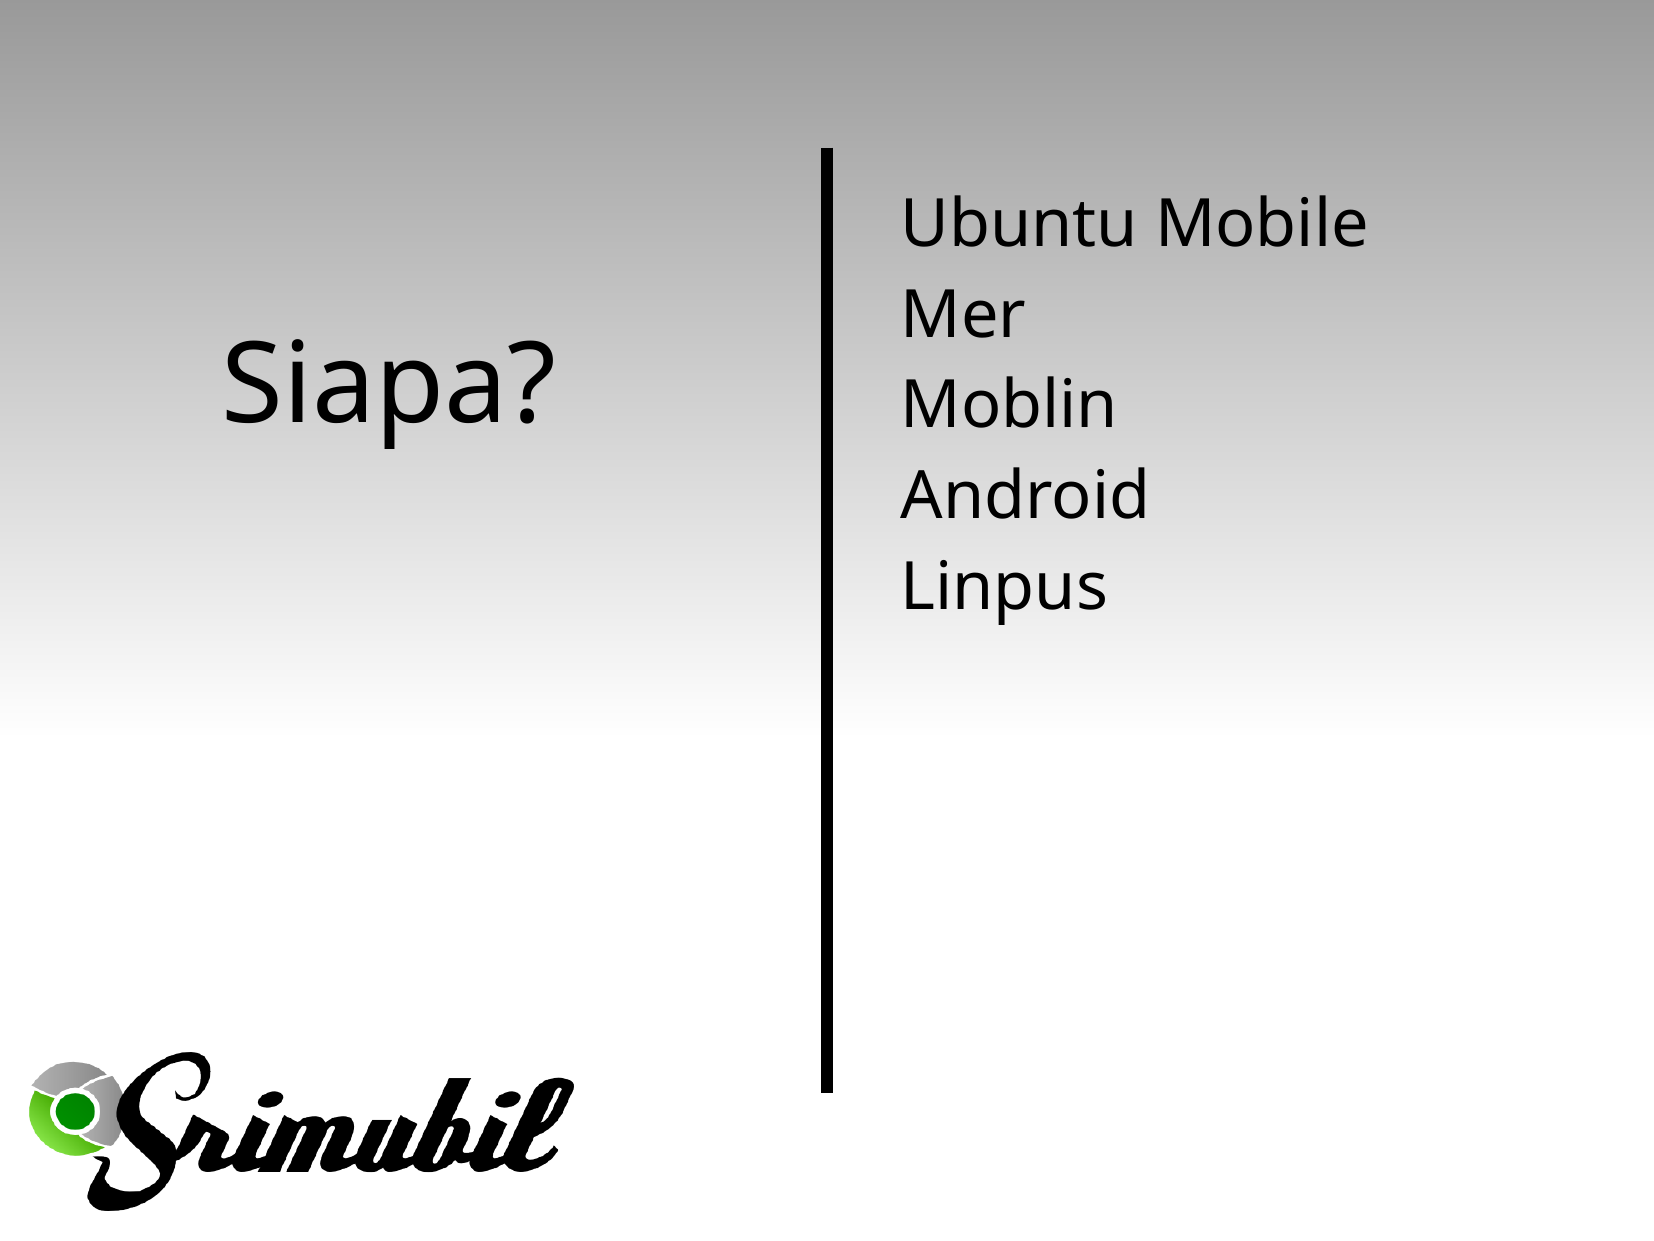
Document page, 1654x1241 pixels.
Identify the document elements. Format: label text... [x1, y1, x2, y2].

text_box Siapa? [206, 295, 533, 451]
text_box Ubuntu Mobile Mer Moblin Android Linpus [885, 167, 1536, 1093]
picture [29, 1052, 574, 1211]
